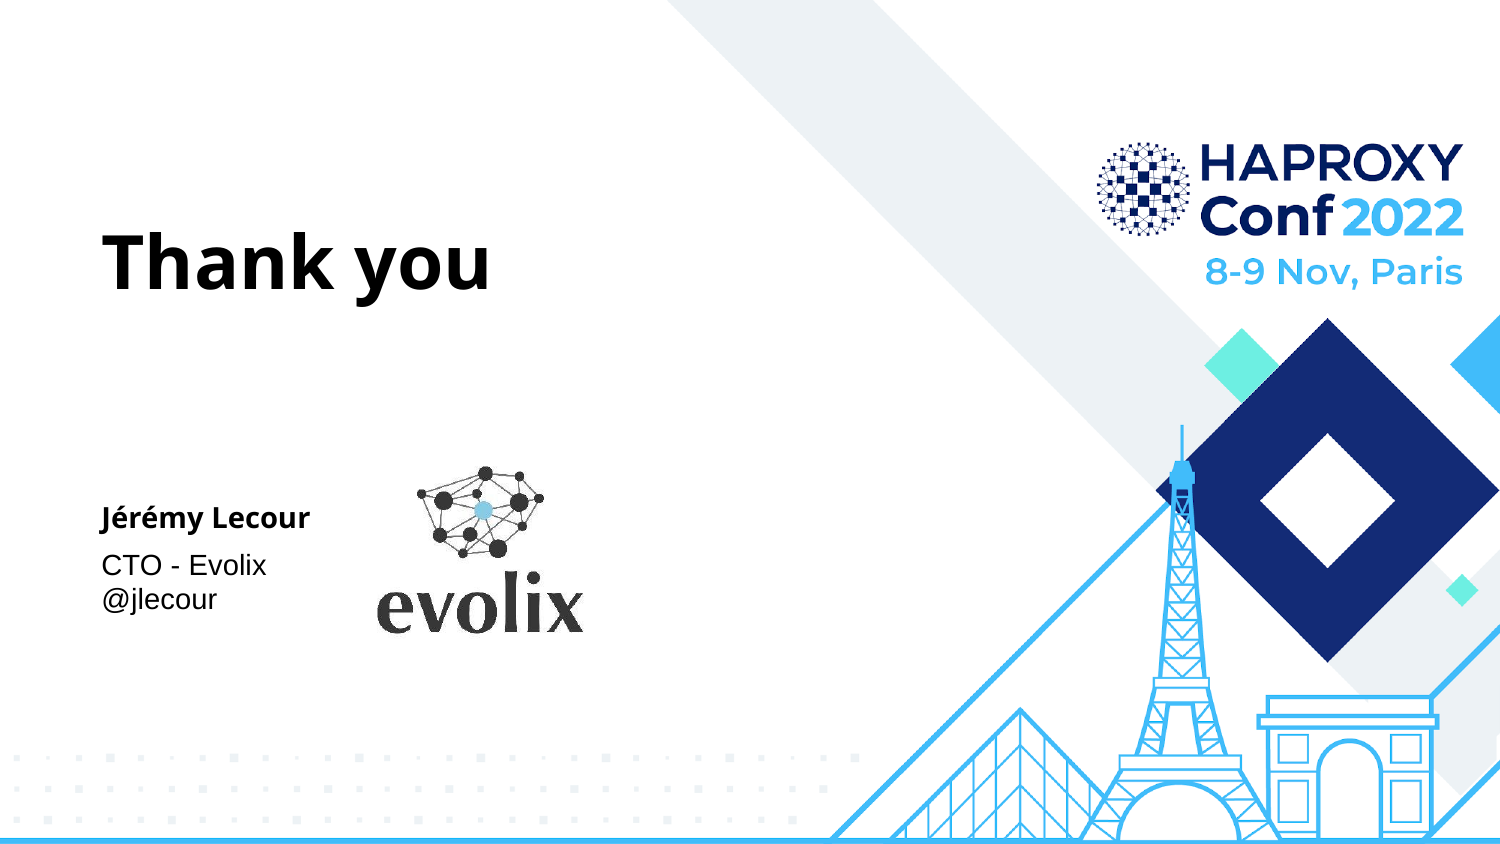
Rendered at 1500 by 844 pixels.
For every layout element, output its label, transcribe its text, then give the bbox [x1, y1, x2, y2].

text_box Jérémy Lecour [86, 484, 336, 530]
title Thank you [86, 199, 1157, 352]
picture [0, 0, 1500, 844]
text_box CTO - Evolix @jlecour [86, 530, 336, 619]
